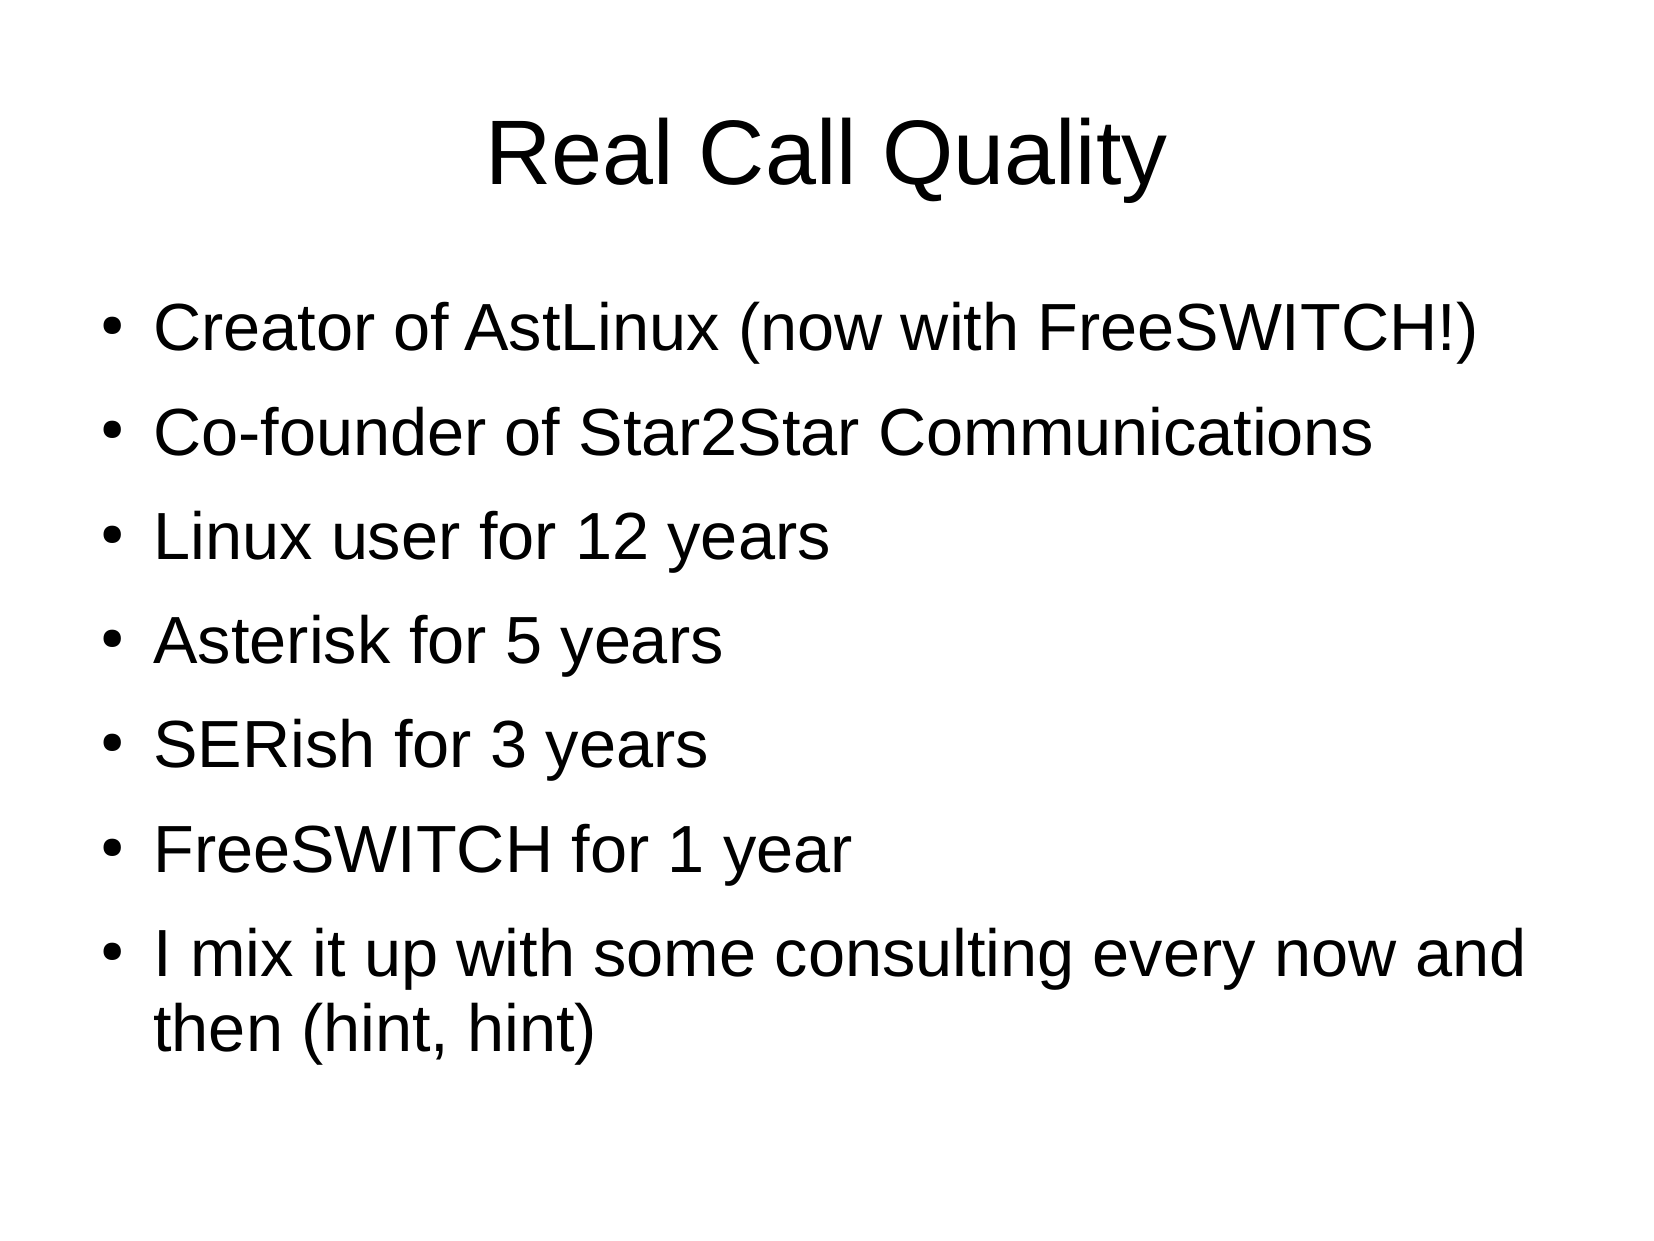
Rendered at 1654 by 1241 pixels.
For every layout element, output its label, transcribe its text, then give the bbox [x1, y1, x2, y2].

list Creator of AstLinux (now with FreeSWITCH!) Co-founder of Star2Star Communications Linux user for 12 years Asterisk for 5 years SERish for 3 years FreeSWITCH for 1 year I mix it up with some consulting every now and then (hint, hint) [82, 290, 1571, 1109]
title Real Call Quality [82, 49, 1571, 257]
